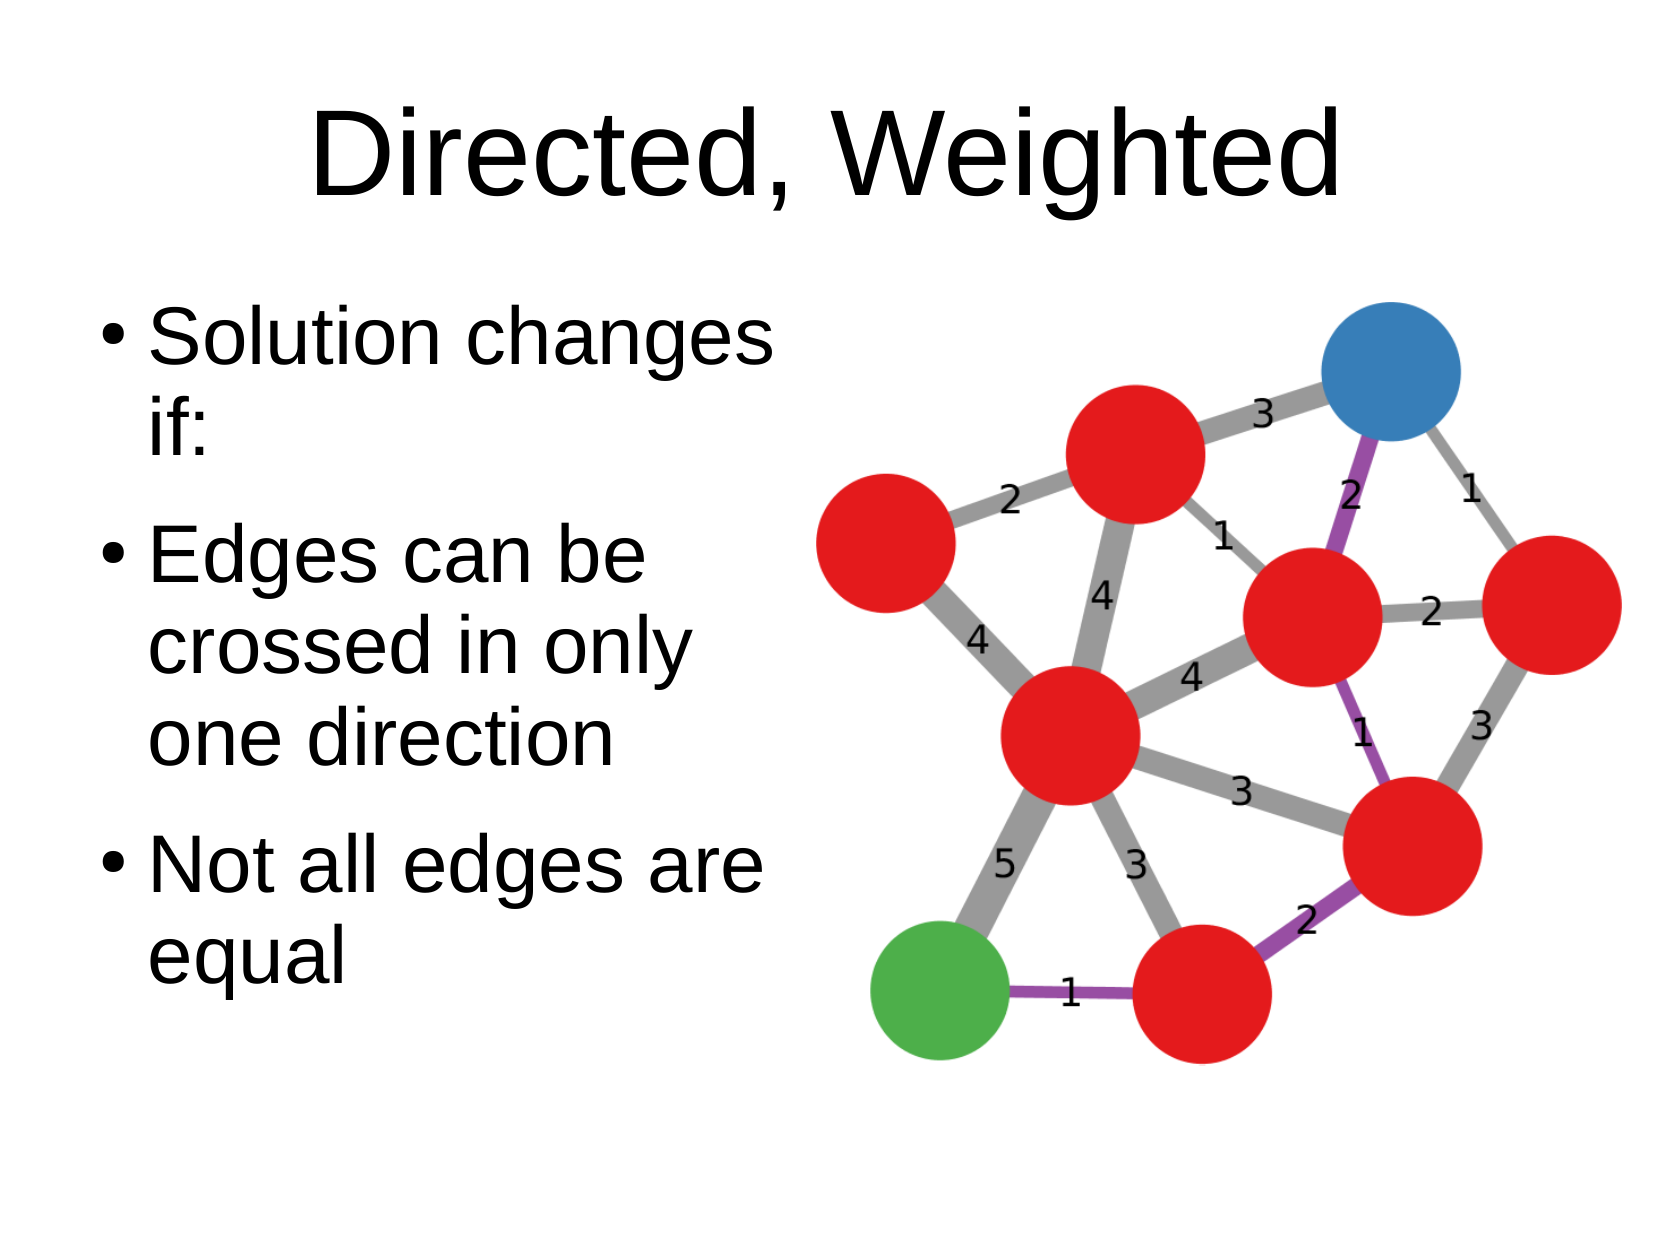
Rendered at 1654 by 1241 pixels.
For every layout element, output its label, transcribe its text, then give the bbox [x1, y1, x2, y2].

list Solution changes if: Edges can be crossed in only one direction Not all edges are equal [82, 290, 809, 1010]
picture [816, 302, 1622, 1066]
title Directed, Weighted [82, 49, 1571, 257]
